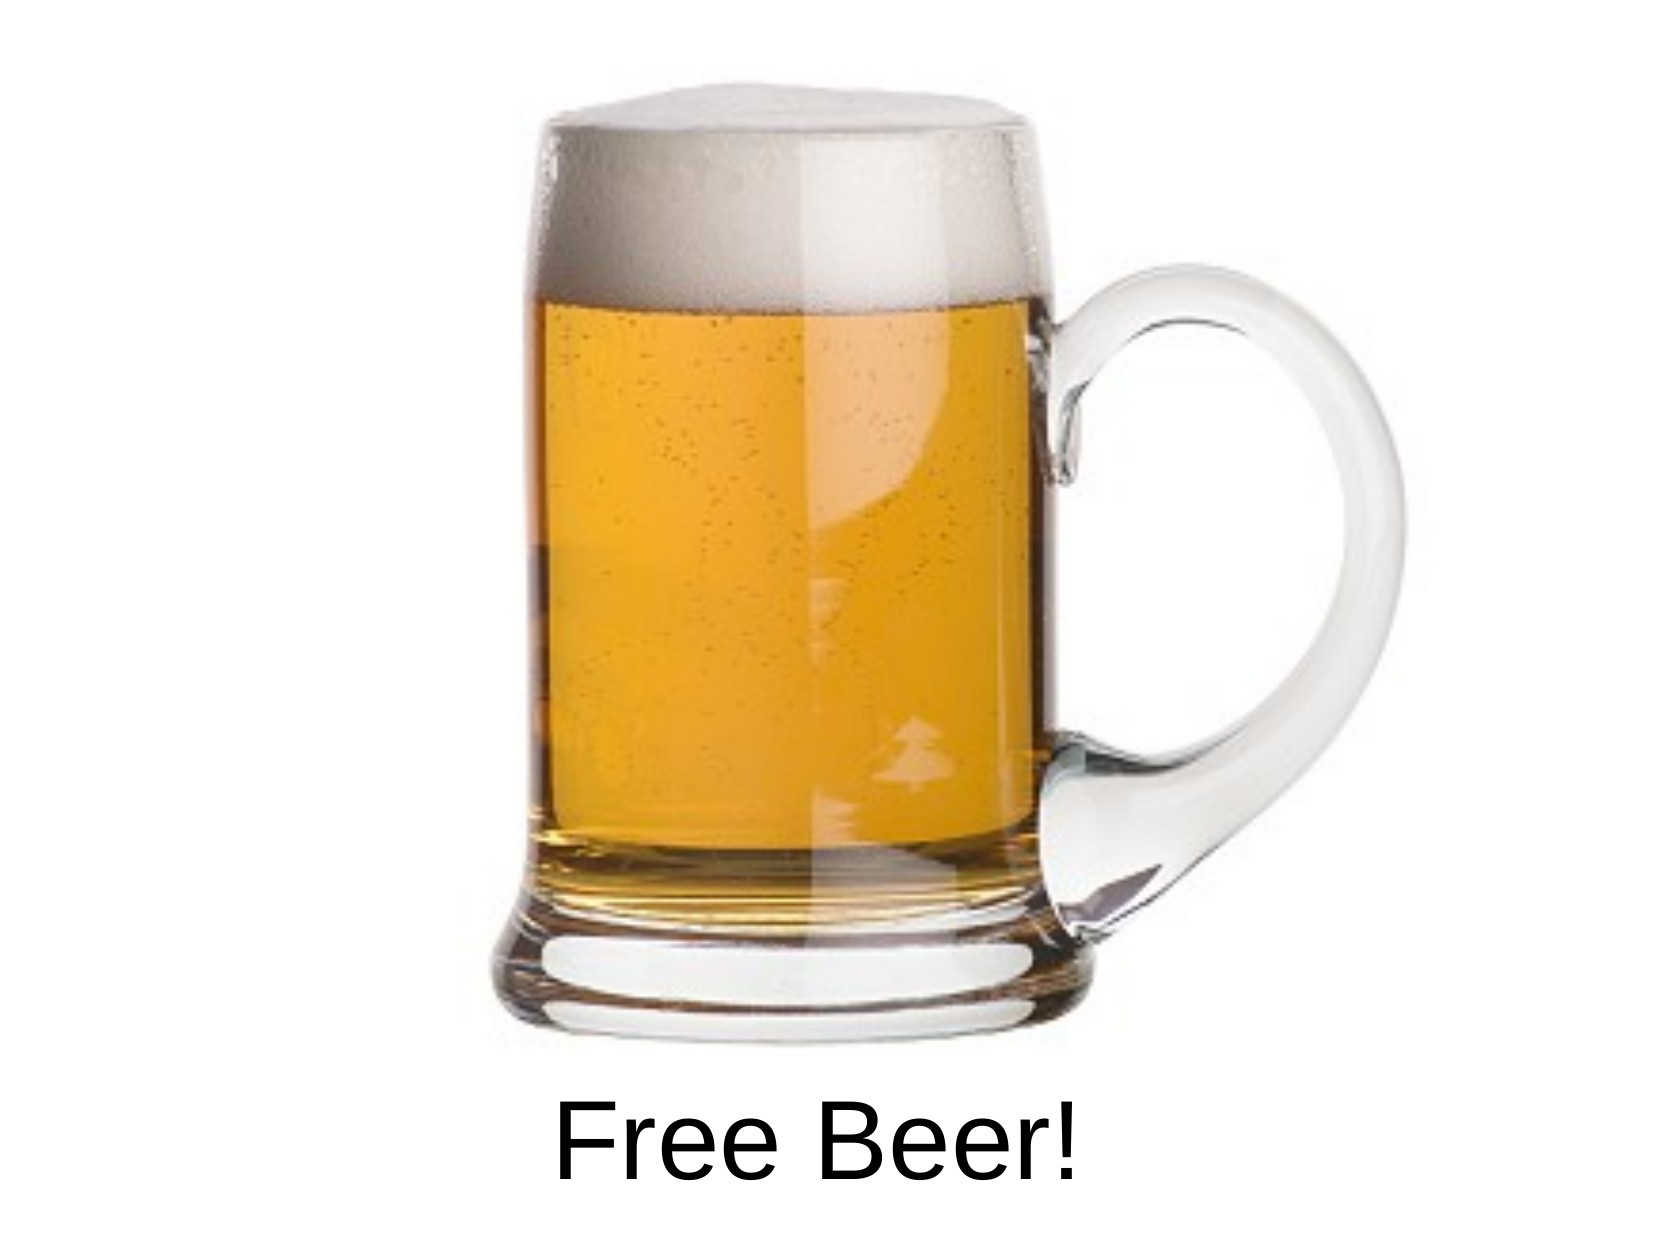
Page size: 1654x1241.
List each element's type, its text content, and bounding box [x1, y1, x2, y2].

text_box Free Beer! [536, 1060, 1098, 1201]
picture [399, 13, 1501, 1117]
